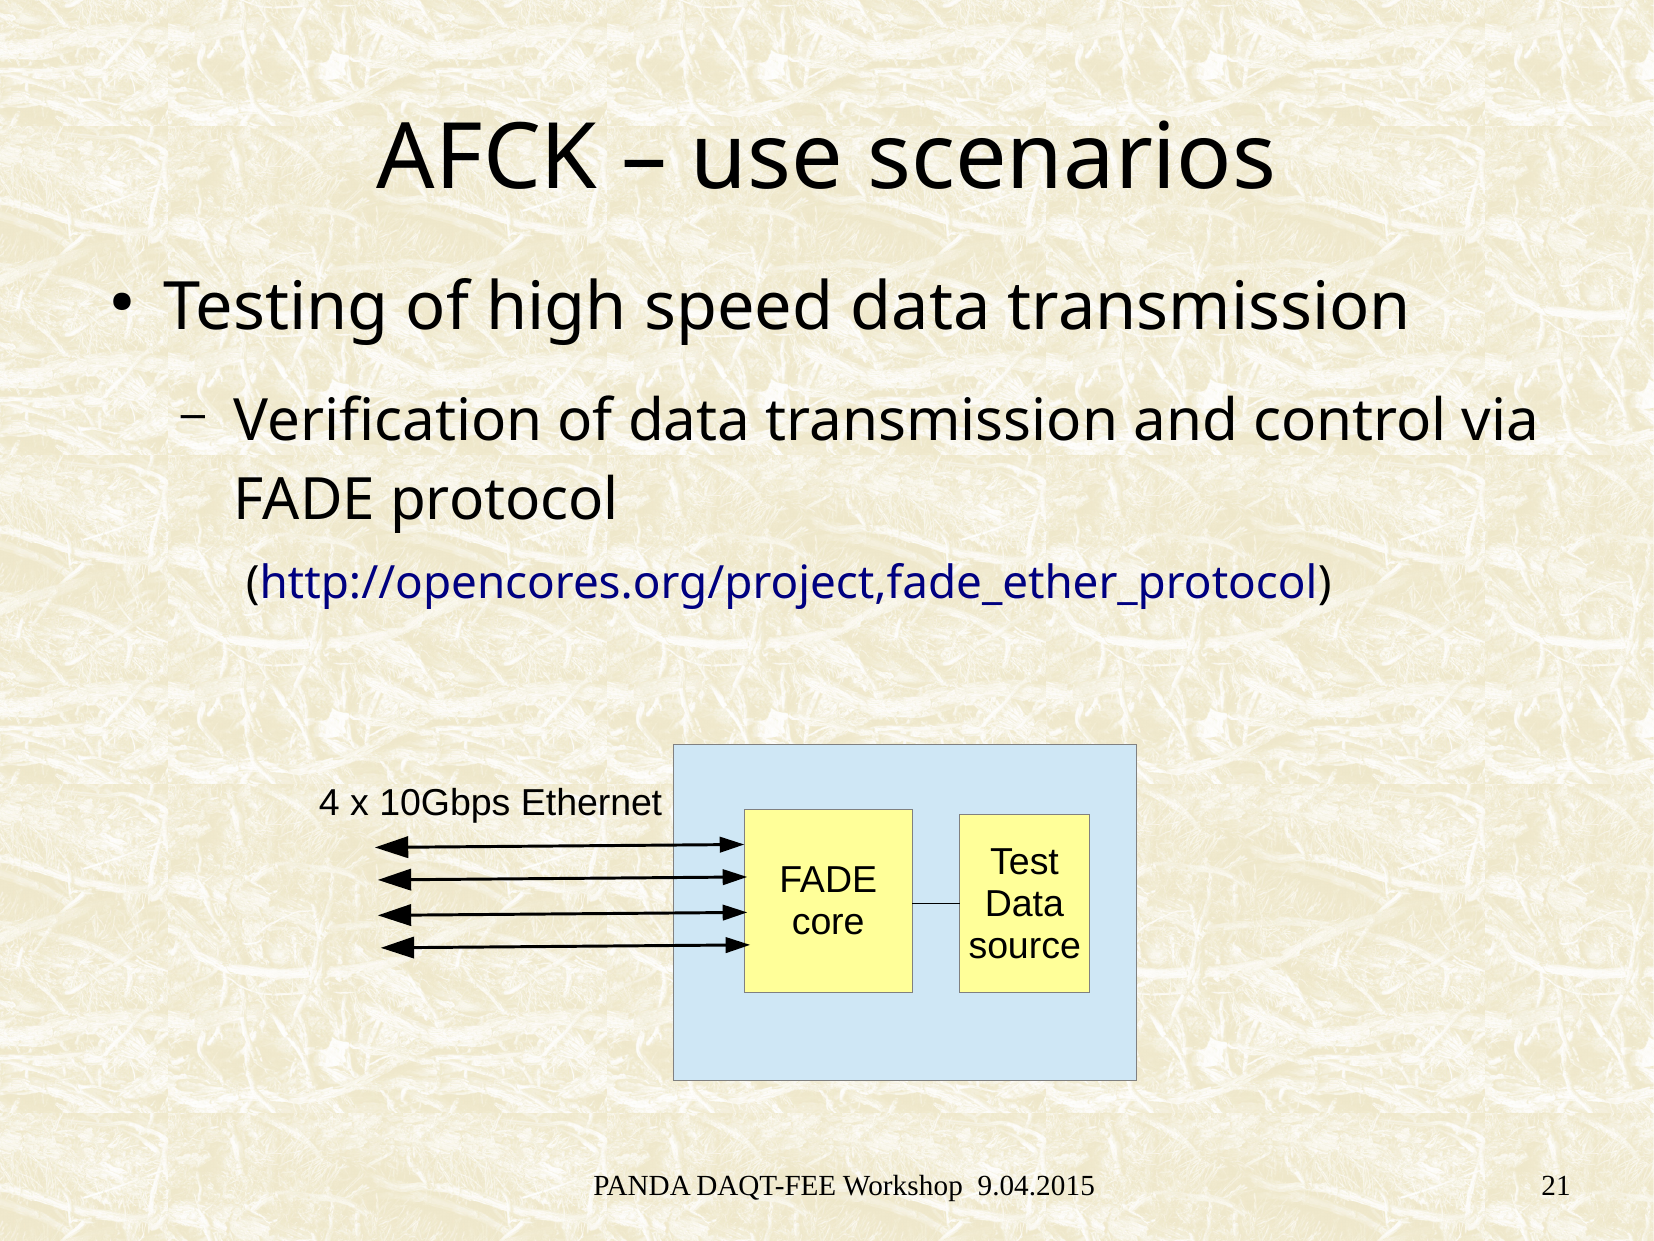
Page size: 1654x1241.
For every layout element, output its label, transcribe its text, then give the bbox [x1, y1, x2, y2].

text_box [673, 914, 744, 944]
text_box [673, 845, 744, 876]
text_box [673, 879, 744, 911]
text_box FADE core [744, 809, 913, 993]
picture [0, 0, 1654, 1241]
list Testing of high speed data transmission Verification of data transmission and control via FADE protocol (http://opencores.org/project,fade_ether_protocol) [92, 258, 1548, 978]
text_box [673, 744, 1137, 1081]
text_box 4 x 10Gbps Ethernet [304, 773, 678, 831]
text_box Test Data source [959, 814, 1090, 993]
title AFCK – use scenarios [82, 49, 1571, 257]
